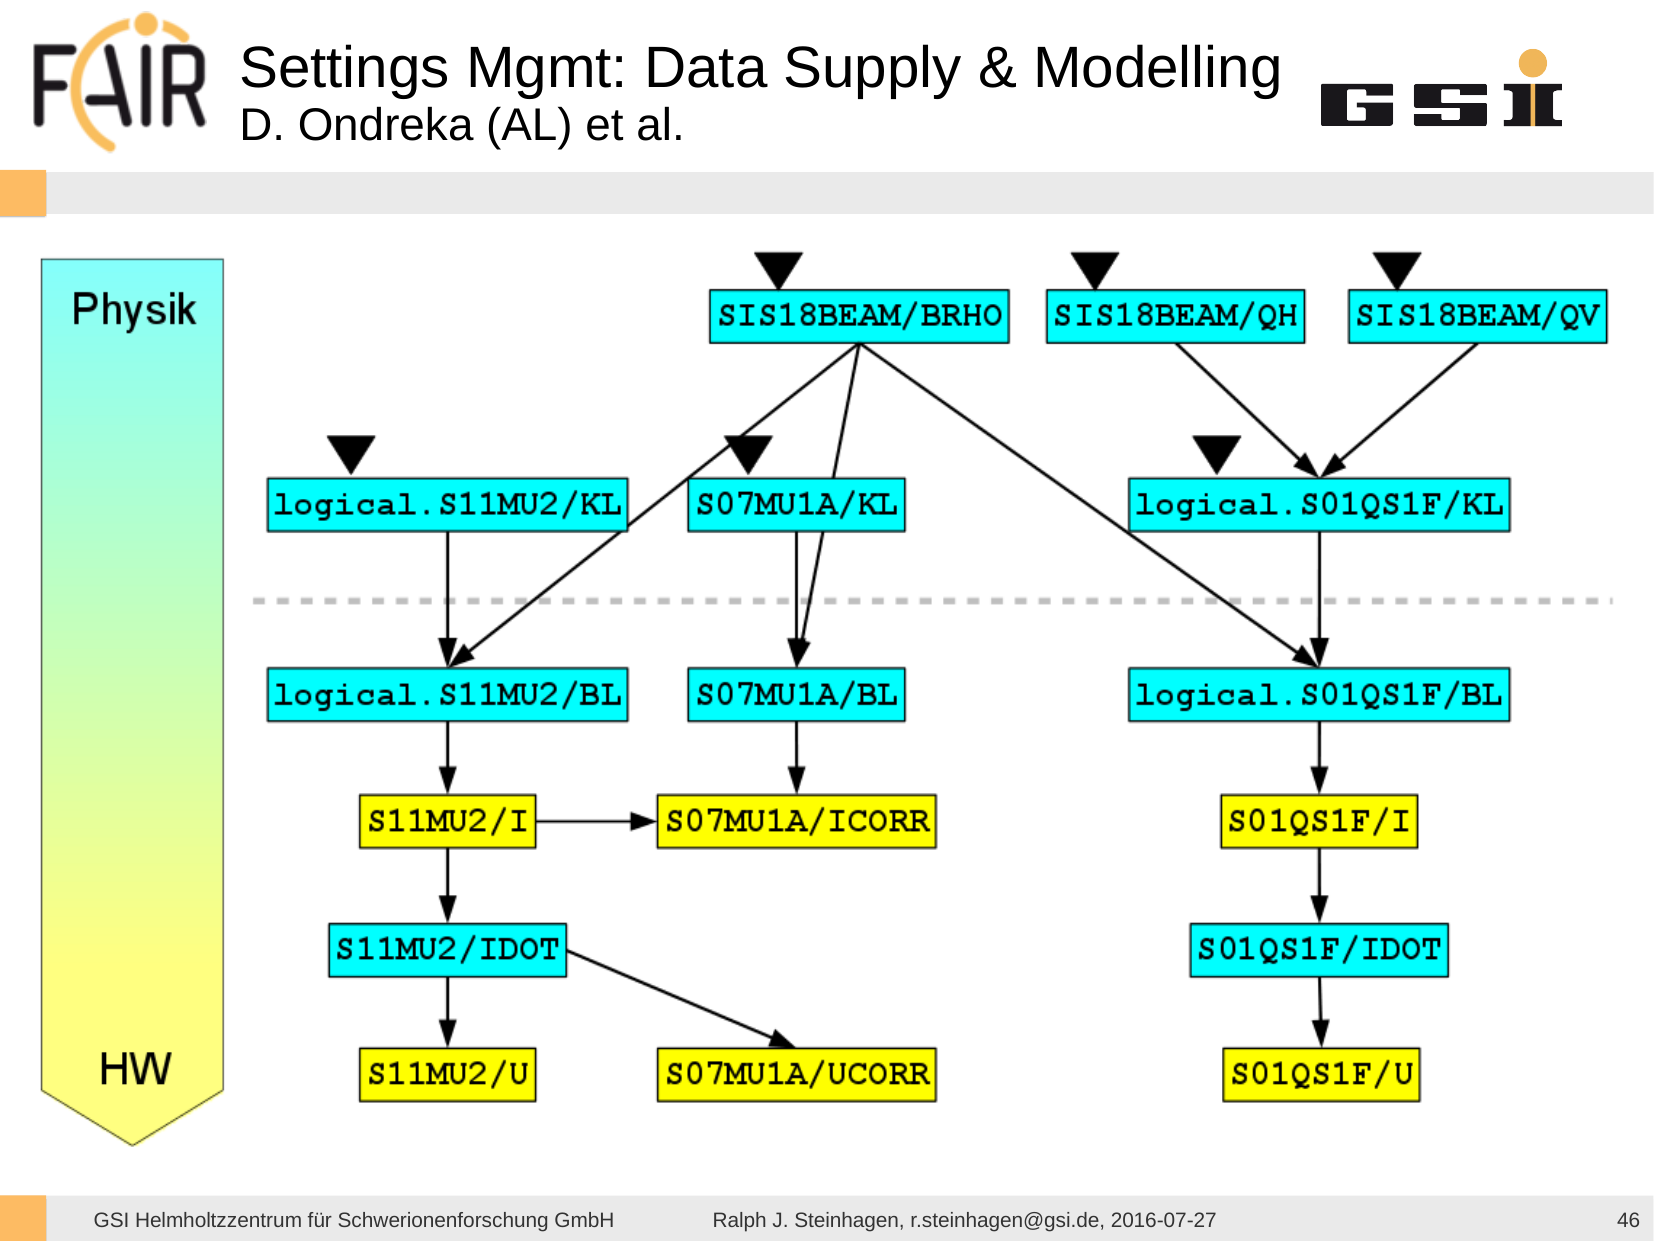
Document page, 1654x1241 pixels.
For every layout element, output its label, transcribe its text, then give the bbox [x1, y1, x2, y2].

picture [28, 236, 1625, 1151]
picture [33, 10, 207, 155]
title Settings Mgmt: Data Supply & Modelling D. Ondreka (AL) et al. [239, 23, 1301, 162]
picture [1319, 46, 1564, 129]
